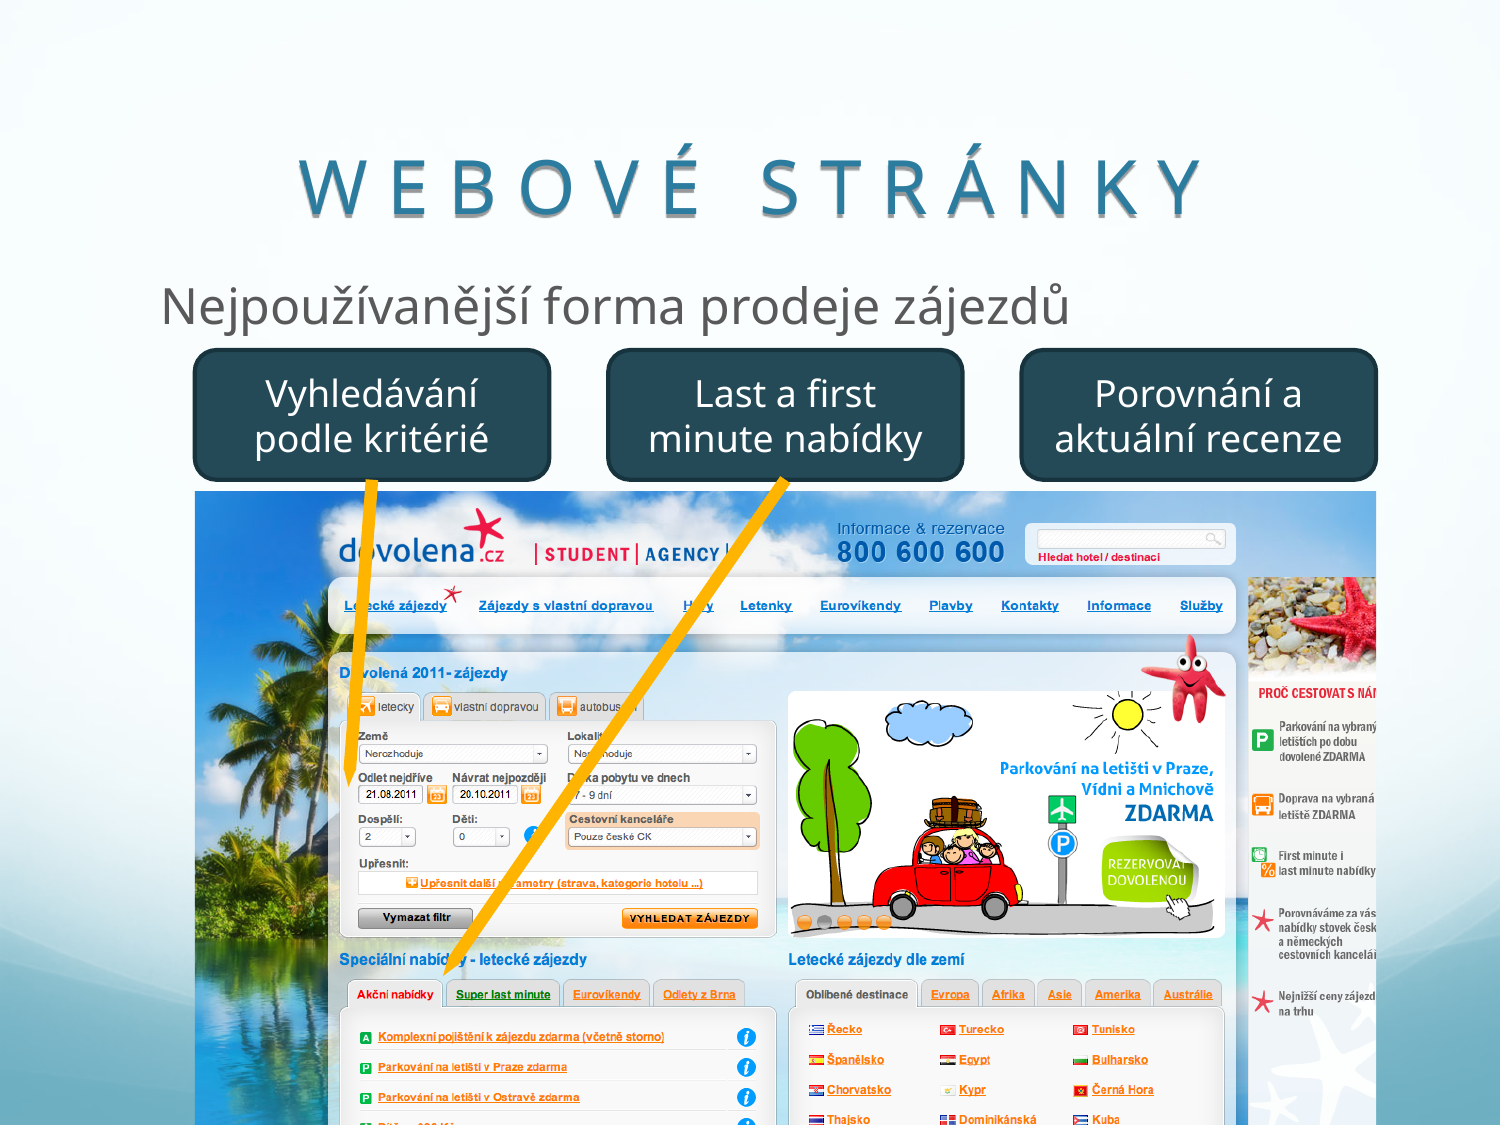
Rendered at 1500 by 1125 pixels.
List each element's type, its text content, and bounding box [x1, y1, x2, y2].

picture [0, 0, 1500, 1125]
text_box Porovnání a aktuální recenze [1021, 350, 1377, 480]
text_box Last a first minute nabídky [608, 350, 963, 480]
text_box Vyhledávání podle kritérié [194, 350, 550, 480]
title W E B O V É S T R Á N K Y [90, 17, 1410, 237]
text_box Nejpoužívanější forma prodeje zájezdů [88, 267, 1447, 764]
